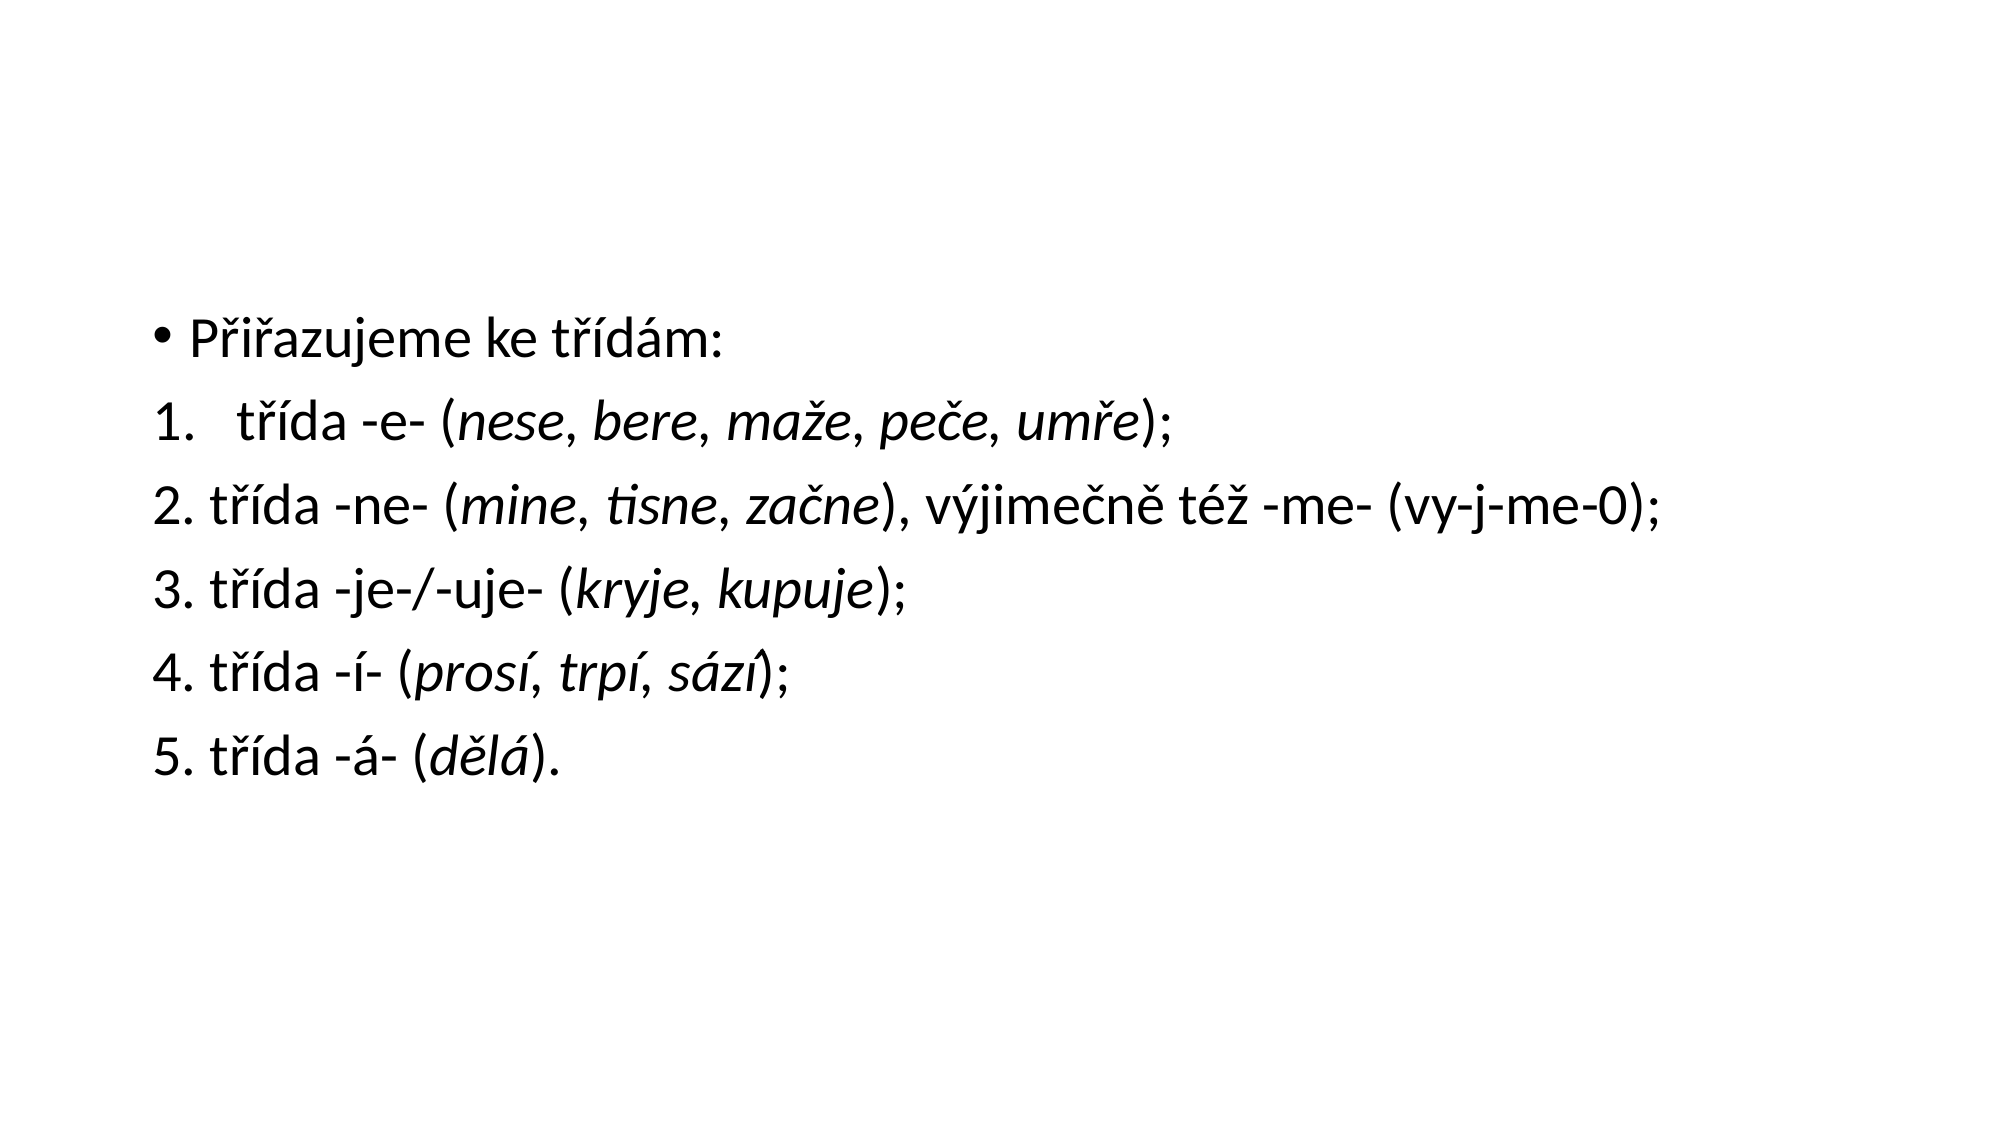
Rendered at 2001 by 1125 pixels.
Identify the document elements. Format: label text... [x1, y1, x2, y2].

list Přiřazujeme ke třídám: třída -e- (nese, bere, maže, peče, umře); 2. třída -ne- (mine, tisne, začne), výjimečně též -me- (vy-j-me-0); 3. třída -je-/-uje- (kryje, kupuje); 4. třída -í- (prosí, trpí, sází); 5. třída -á- (dělá). [137, 299, 1863, 1014]
